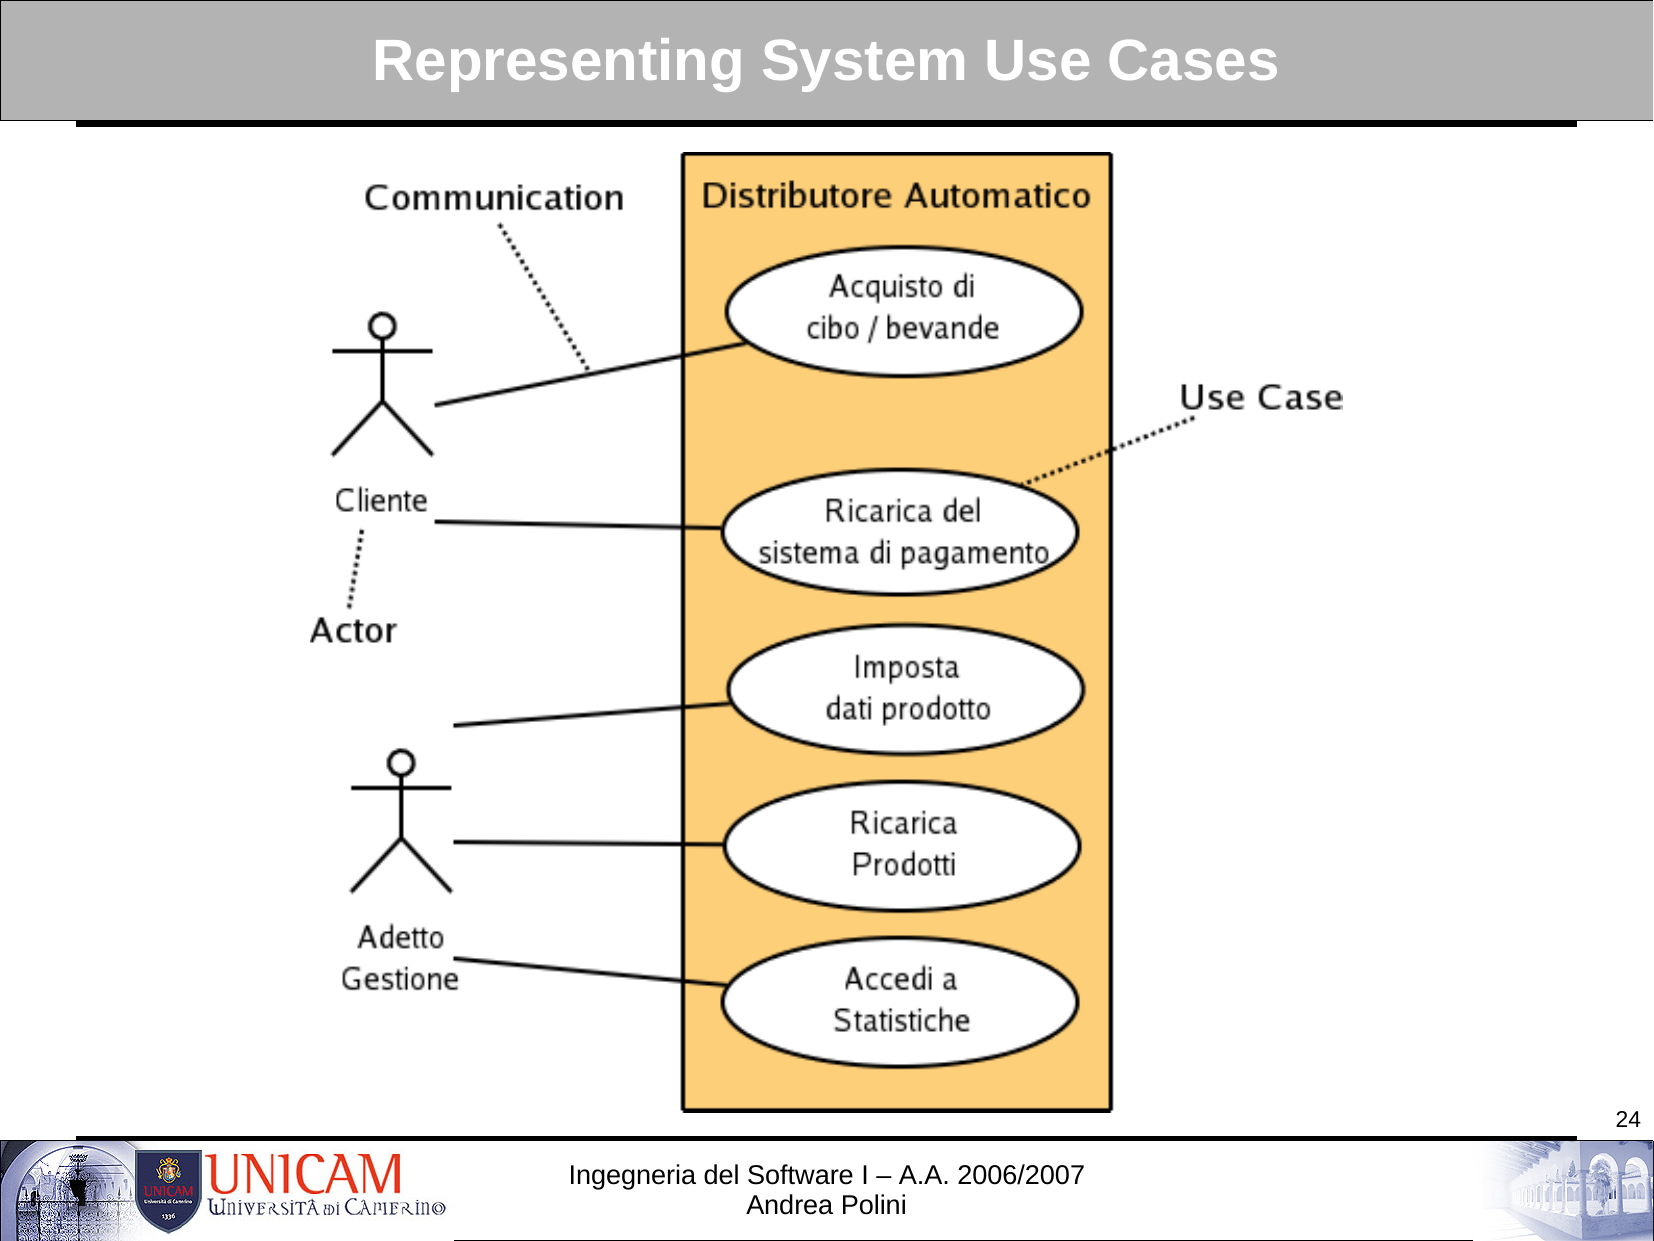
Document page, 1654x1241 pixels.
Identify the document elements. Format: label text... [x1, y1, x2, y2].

picture [0, 1141, 454, 1241]
picture [1473, 1141, 1654, 1241]
title Representing System Use Cases [0, 0, 1653, 121]
picture [310, 152, 1343, 1113]
